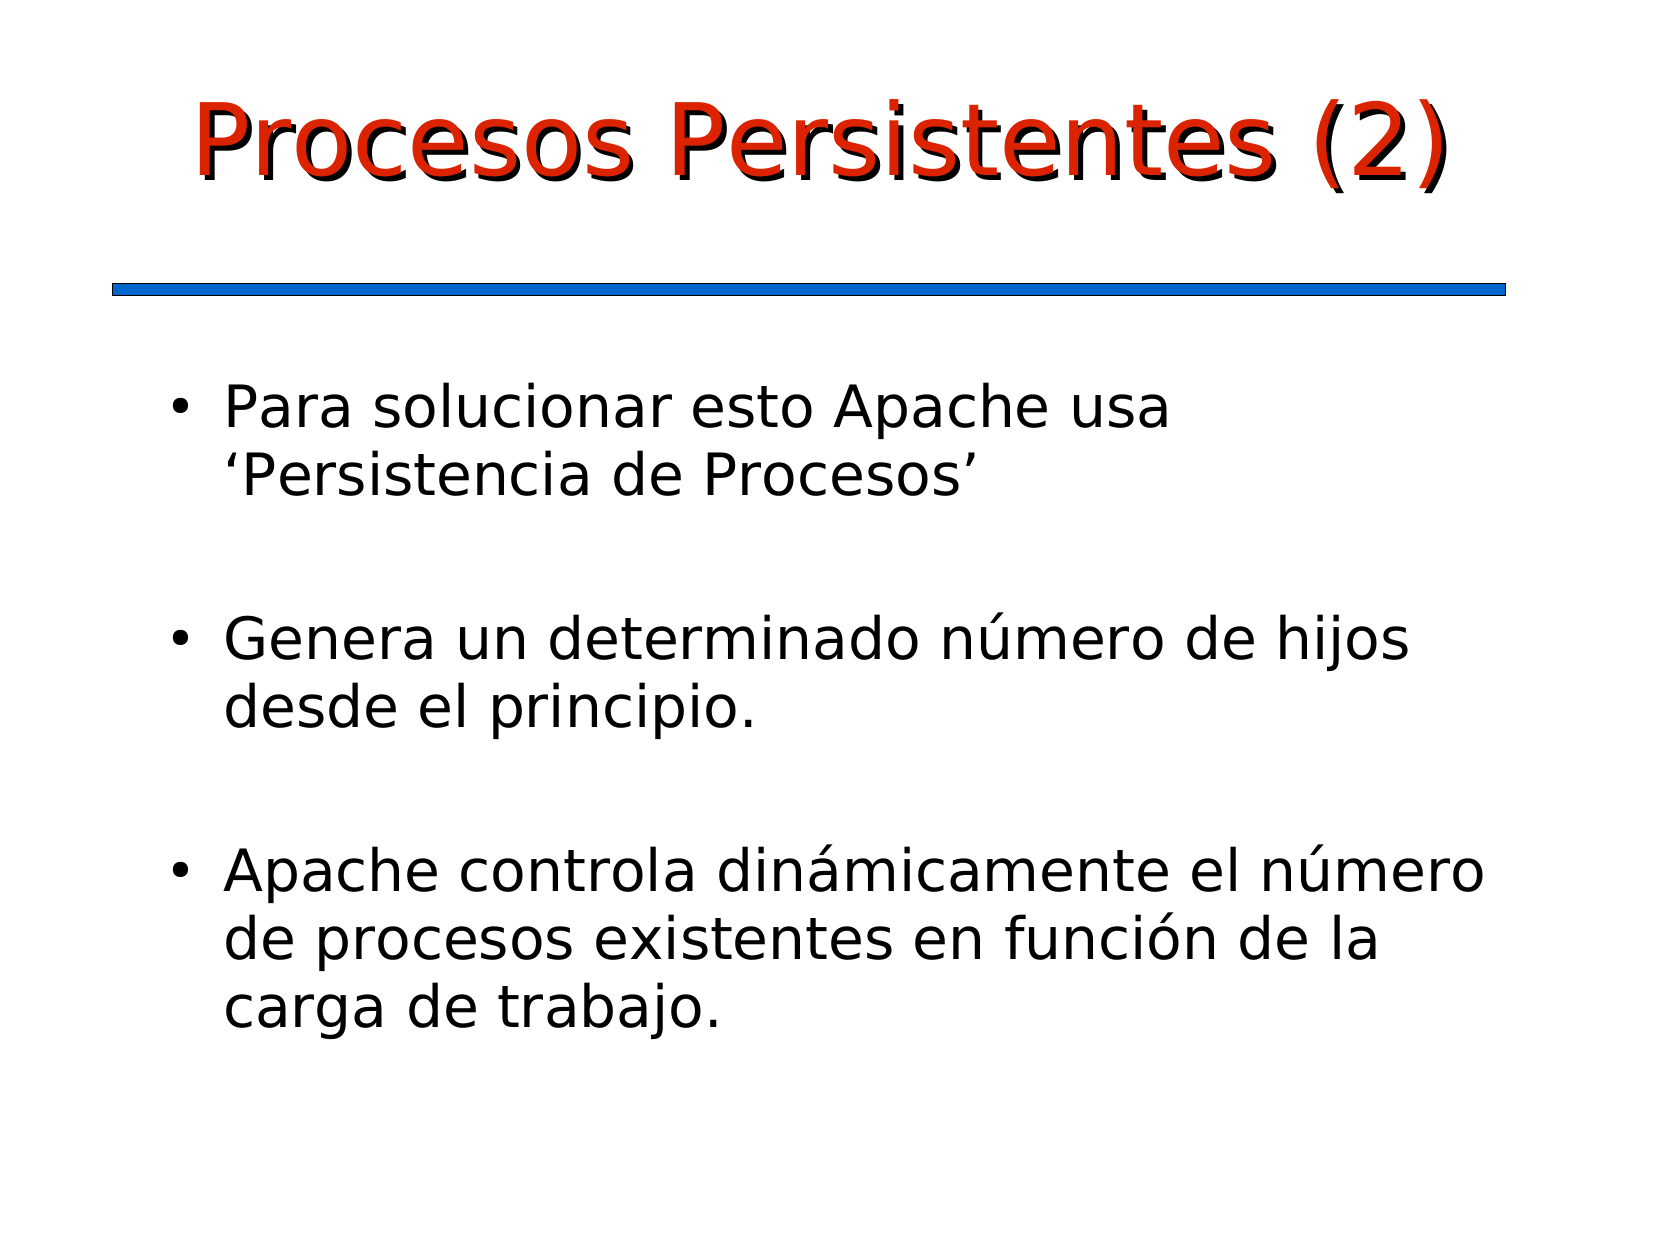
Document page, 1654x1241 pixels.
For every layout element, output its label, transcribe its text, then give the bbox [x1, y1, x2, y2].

list Para solucionar esto Apache usa ‘Persistencia de Procesos’ Genera un determinado número de hijos desde el principio. Apache controla dinámicamente el número de procesos existentes en función de la carga de trabajo. [137, 365, 1536, 1049]
title Procesos Persistentes (2) [118, 29, 1524, 207]
